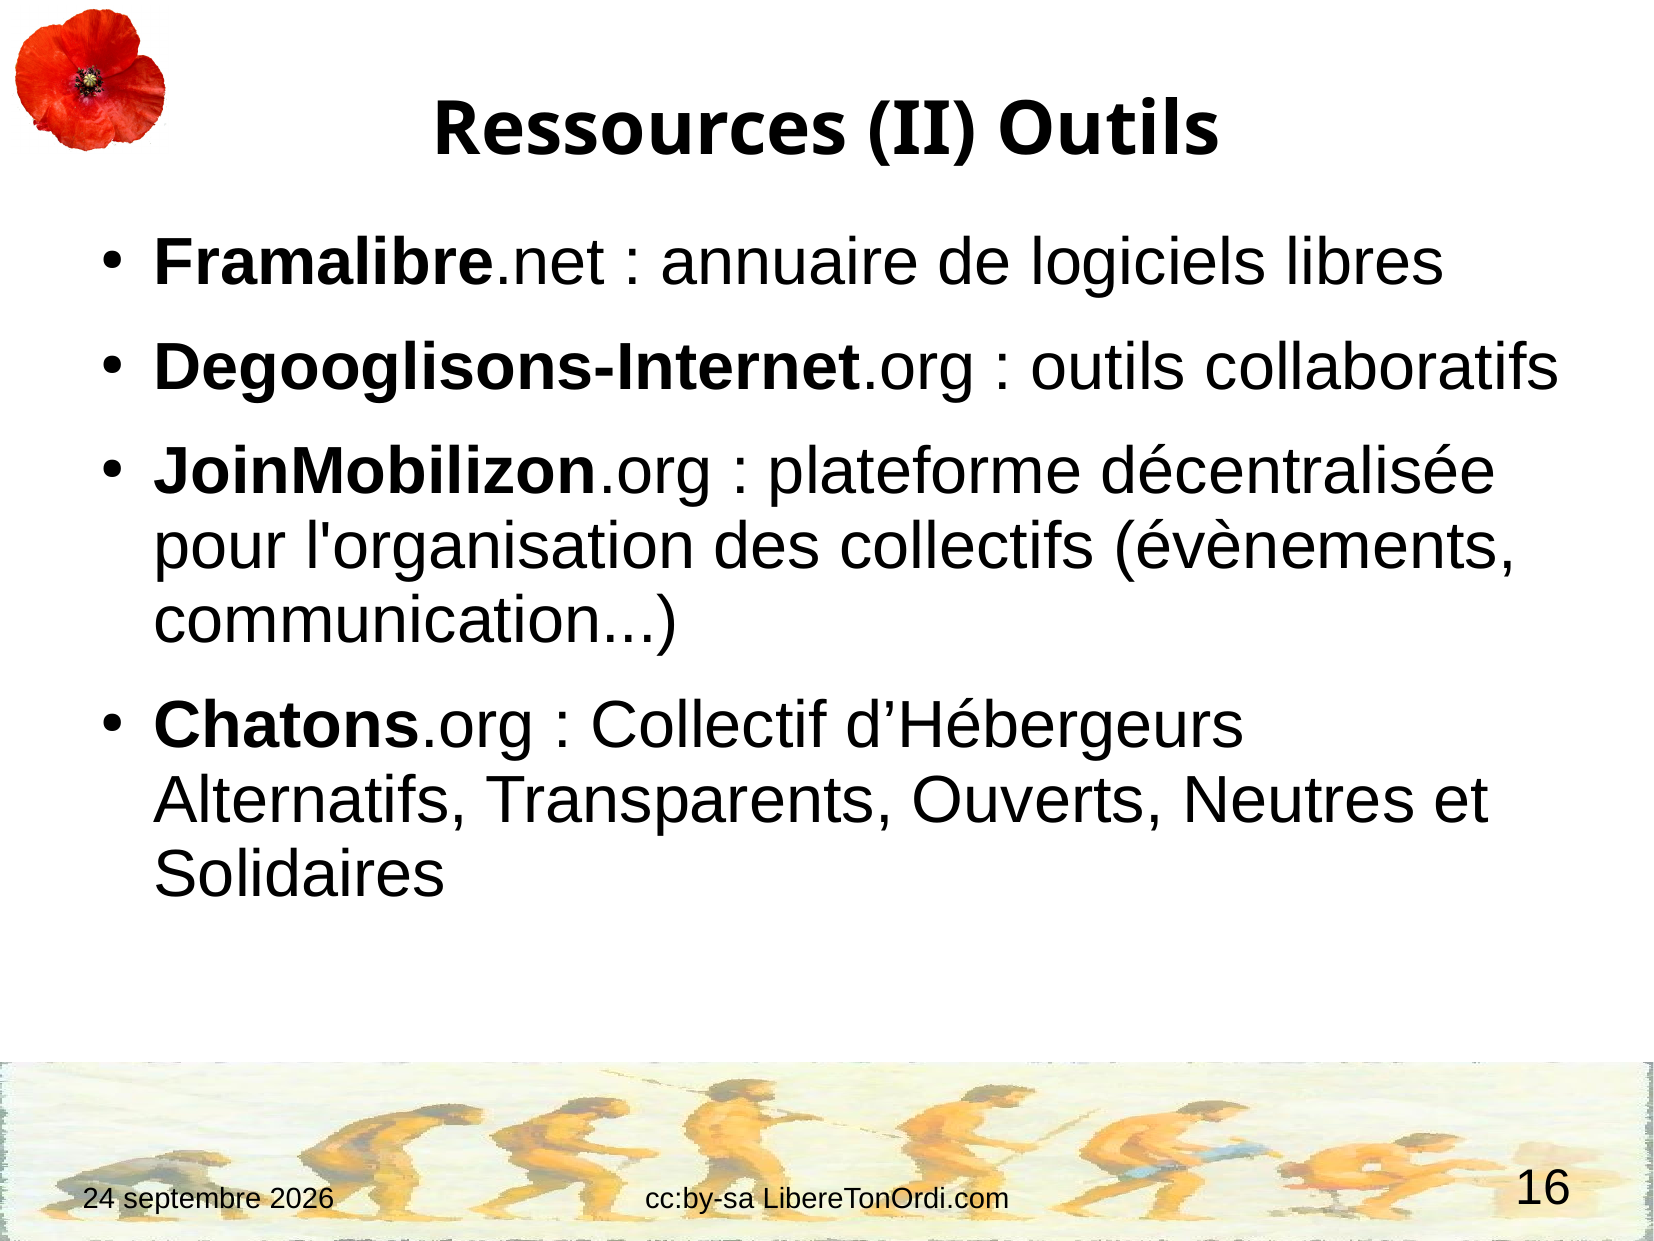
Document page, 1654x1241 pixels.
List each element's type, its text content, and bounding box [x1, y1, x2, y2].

picture [11, 5, 169, 154]
list Framalibre.net : annuaire de logiciels libres Degooglisons-Internet.org : outils collaboratifs JoinMobilizon.org : plateforme décentralisée pour l'organisation des collectifs (évènements, communication...) Chatons.org : Collectif d’Hébergeurs Alternatifs, Transparents, Ouverts, Neutres et Solidaires [82, 224, 1571, 1063]
title Ressources (II) Outils [82, 49, 1571, 201]
picture [0, 1062, 1654, 1241]
